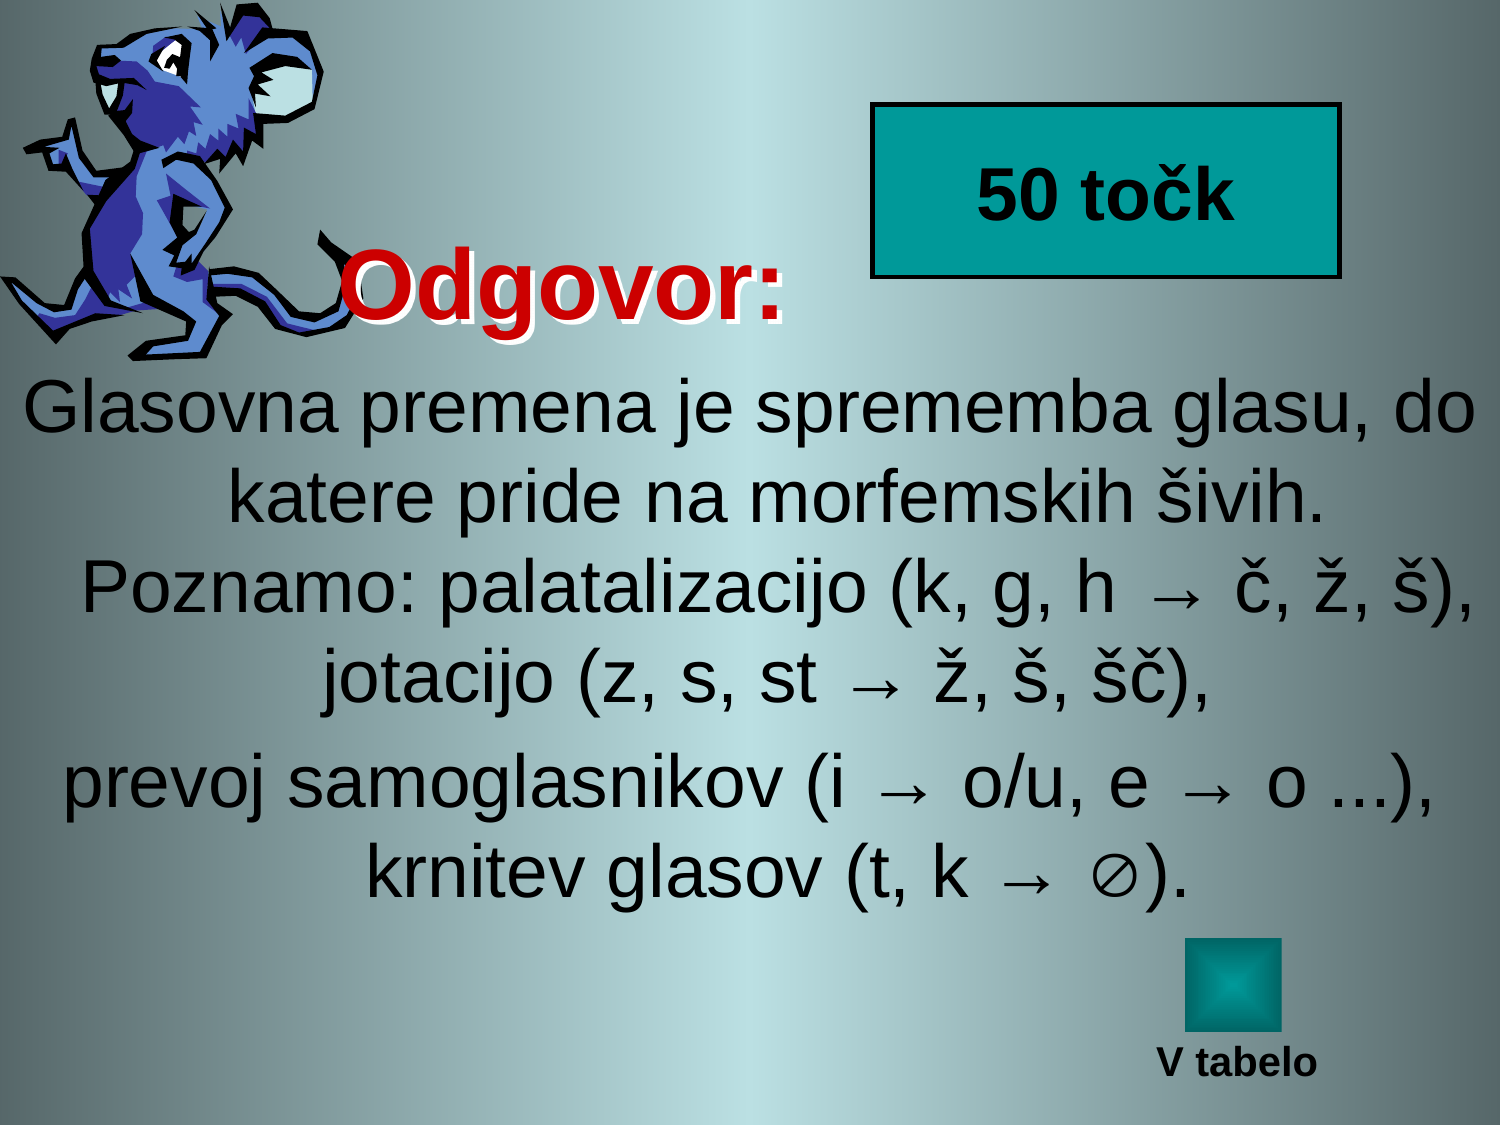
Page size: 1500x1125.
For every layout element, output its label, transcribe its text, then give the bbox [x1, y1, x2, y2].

text_box [1185, 938, 1282, 1032]
text_box 50 točk [872, 104, 1340, 278]
text_box V tabelo [1063, 1027, 1411, 1093]
title Odgovor: [322, 195, 847, 349]
list Glasovna premena je sprememba glasu, do katere pride na morfemskih šivih. Poznamo: palatalizacijo (k, g, h → č, ž, š), jotacijo (z, s, st → ž, š, šč), prevoj samoglasnikov (i → o/u, e → o ...), krnitev glasov (t, k → ). [0, 349, 1500, 955]
